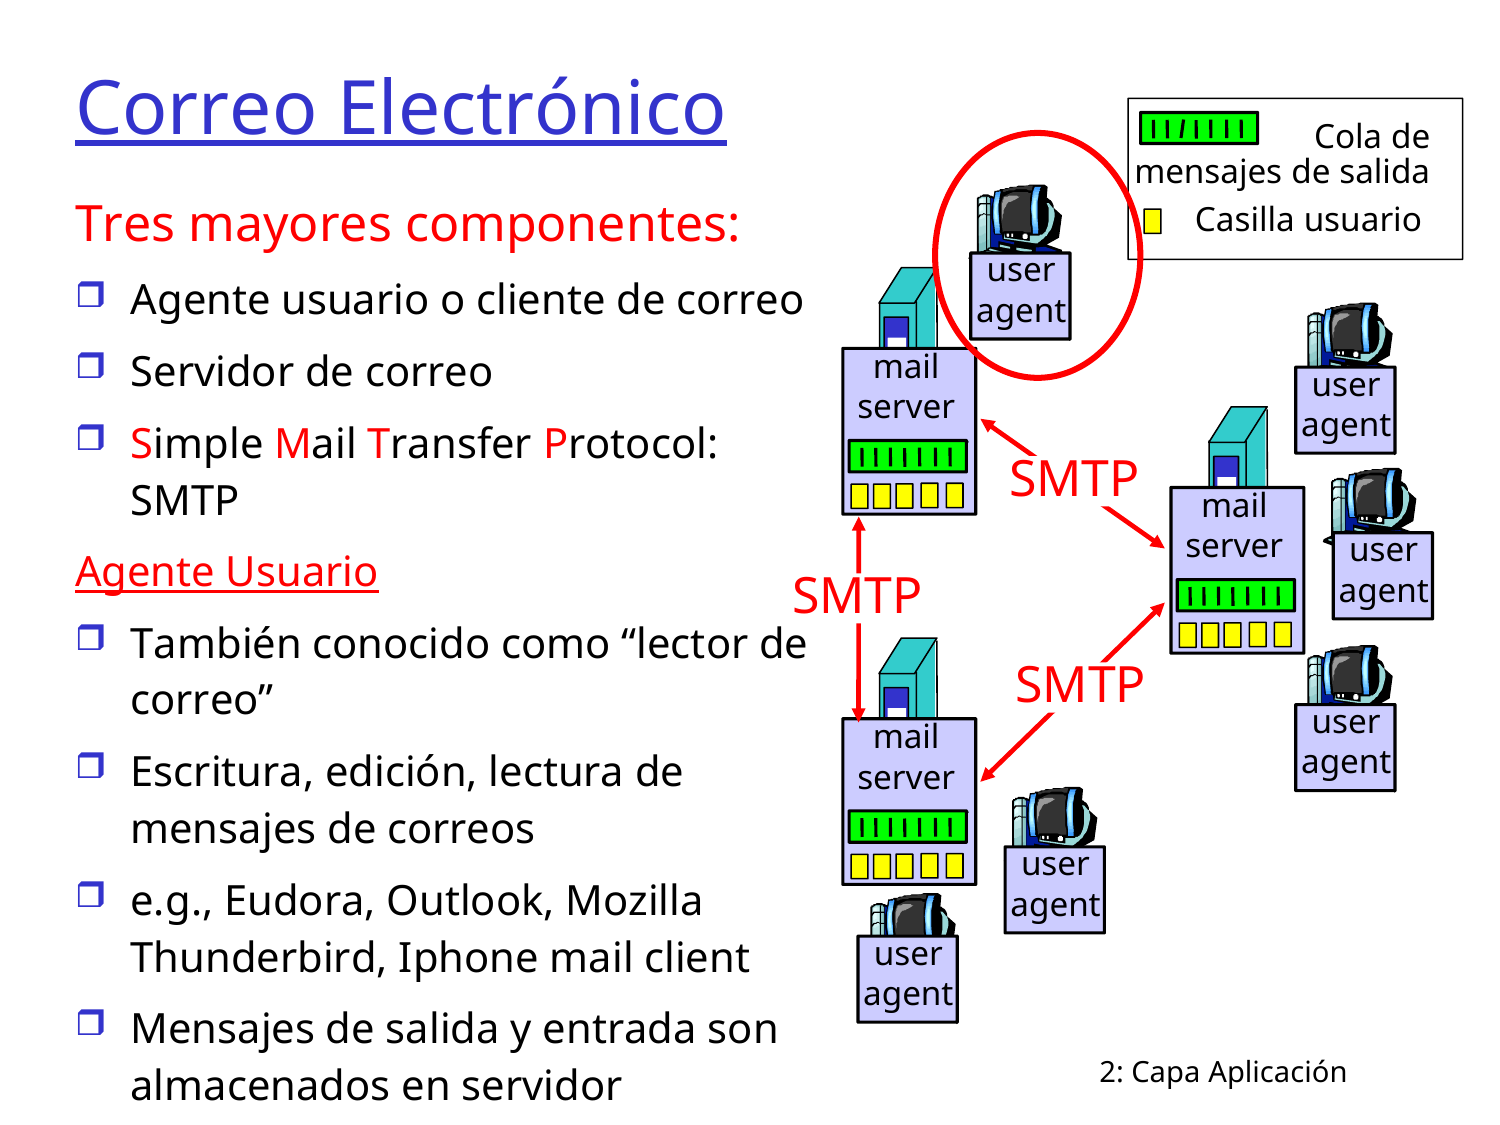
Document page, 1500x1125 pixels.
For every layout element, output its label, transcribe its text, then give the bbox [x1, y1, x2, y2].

text_box [879, 267, 935, 341]
text_box SMTP [826, 562, 938, 632]
text_box Casilla usuario [1180, 200, 1437, 247]
text_box [842, 354, 976, 515]
text_box user agent [1286, 697, 1407, 789]
text_box SMTP [994, 445, 1156, 515]
text_box user agent [848, 928, 969, 1021]
text_box [842, 718, 976, 885]
list Tres mayores componentes: Agente usuario o cliente de correo Servidor de correo Simple Mail Transfer Protocol: SMTP Agente Usuario También conocido como “lector de correo” Escritura, edición, lectura de mensajes de correos e.g., Eudora, Outlook, Mozilla Thunderbird, Iphone mail client Mensajes de salida y entrada son almacenados en servidor [75, 187, 826, 1125]
text_box user agent [1323, 525, 1444, 617]
text_box [879, 638, 937, 712]
text_box user agent [995, 839, 1116, 931]
text_box [1307, 645, 1393, 697]
text_box [976, 188, 1062, 245]
text_box [870, 893, 956, 928]
text_box Cola de mensajes de salida [1128, 111, 1446, 200]
title Correo Electrónico [75, 23, 1426, 188]
text_box [1331, 467, 1417, 525]
text_box [1208, 406, 1268, 480]
title Correo Electrónico [957, 136, 1119, 188]
text_box [1307, 302, 1393, 359]
text_box [1170, 487, 1304, 654]
text_box mail server [842, 341, 971, 434]
text_box [1012, 786, 1098, 839]
text_box SMTP [1000, 651, 1162, 721]
text_box user agent [961, 245, 1082, 337]
text_box mail server [842, 712, 971, 804]
text_box user agent [1286, 359, 1407, 452]
text_box [1144, 209, 1161, 234]
text_box mail server [1170, 480, 1299, 573]
